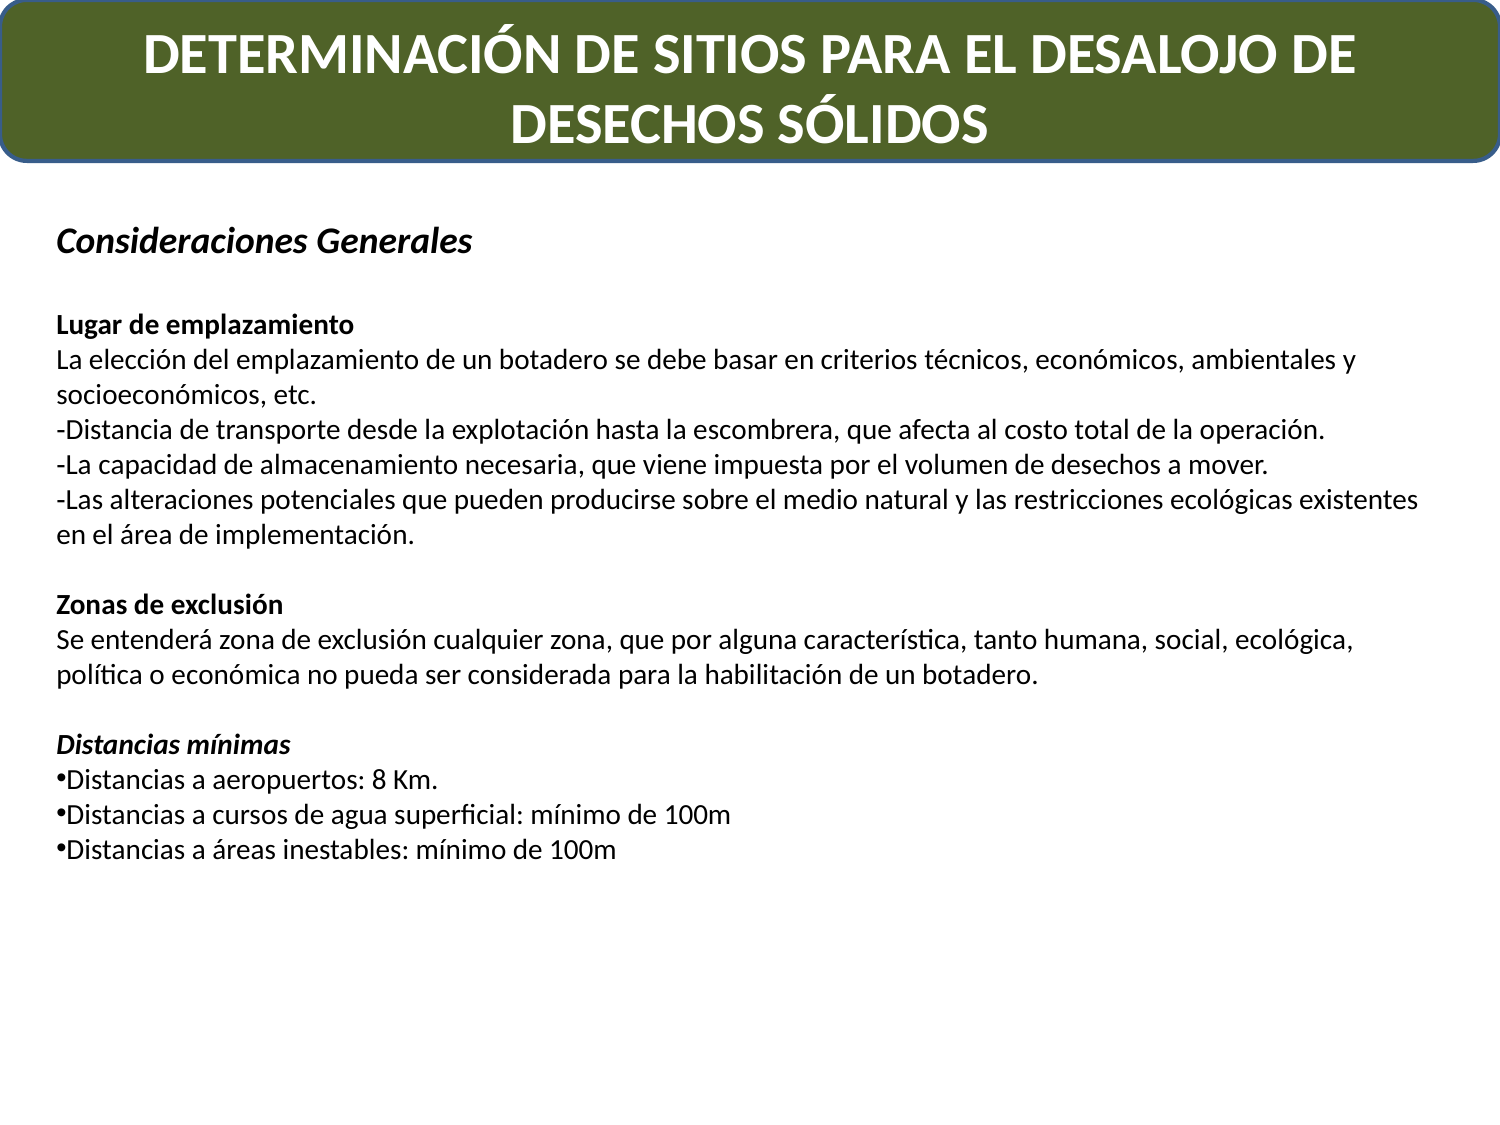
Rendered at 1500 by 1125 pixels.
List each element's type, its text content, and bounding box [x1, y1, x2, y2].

text_box Consideraciones Generales Lugar de emplazamiento La elección del emplazamiento de un botadero se debe basar en criterios técnicos, económicos, ambientales y socioeconómicos, etc. Distancia de transporte desde la explotación hasta la escombrera, que afecta al costo total de la operación. La capacidad de almacenamiento necesaria, que viene impuesta por el volumen de desechos a mover. Las alteraciones potenciales que pueden producirse sobre el medio natural y las restricciones ecológicas existentes en el área de implementación. Zonas de exclusión Se entenderá zona de exclusión cualquier zona, que por alguna característica, tanto humana, social, ecológica, política o económica no pueda ser considerada para la habilitación de un botadero. Distancias mínimas Distancias a aeropuertos: 8 Km. Distancias a cursos de agua superficial: mínimo de 100m Distancias a áreas inestables: mínimo de 100m [41, 208, 1436, 1016]
text_box DETERMINACIÓN DE SITIOS PARA EL DESALOJO DE DESECHOS SÓLIDOS [0, 0, 1500, 161]
